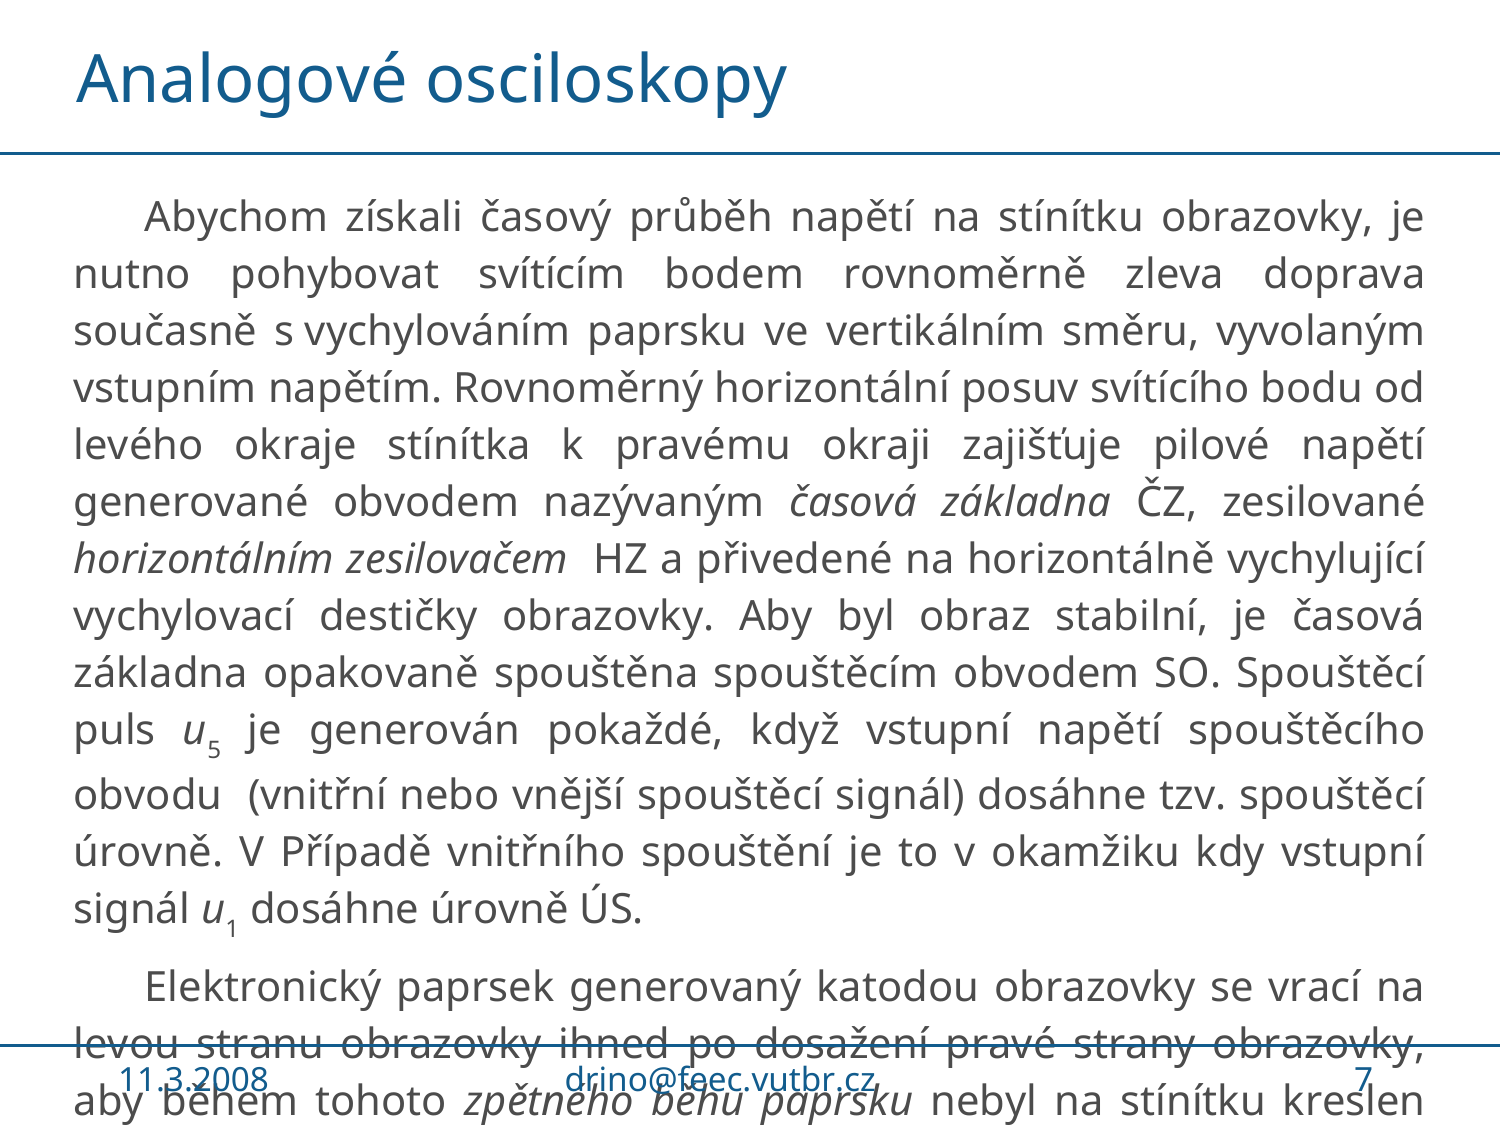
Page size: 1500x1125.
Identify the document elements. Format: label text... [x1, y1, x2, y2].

text_box drino@feec.vutbr.cz [454, 1049, 987, 1125]
text_box Abychom získali časový průběh napětí na stínítku obrazovky, je nutno pohybovat svítícím bodem rovnoměrně zleva doprava současně s vychylováním paprsku ve vertikálním směru, vyvolaným vstupním napětím. Rovnoměrný horizontální posuv svítícího bodu od levého okraje stínítka k pravému okraji zajišťuje pilové napětí generované obvodem nazývaným časová základna ČZ, zesilované horizontálním zesilovačem HZ a přivedené na horizontálně vychylující vychylovací destičky obrazovky. Aby byl obraz stabilní, je časová základna opakovaně spouštěna spouštěcím obvodem SO. Spouštěcí puls u5 je generován pokaždé, když vstupní napětí spouštěcího obvodu (vnitřní nebo vnější spouštěcí signál) dosáhne tzv. spouštěcí úrovně. V Případě vnitřního spouštění je to v okamžiku kdy vstupní signál u1 dosáhne úrovně ÚS. Elektronický paprsek generovaný katodou obrazovky se vrací na levou stranu obrazovky ihned po dosažení pravé strany obrazovky, aby během tohoto zpětného běhu paprsku nebyl na stínítku kreslen záznam, pouští se paprsek přes mřížku obrazovky pouze v době tzv. přímého [59, 178, 1442, 1044]
title Analogové osciloskopy [0, 0, 1500, 152]
text_box 10 [1075, 1049, 1388, 1125]
text_box 11.3.2008 [103, 1049, 432, 1125]
